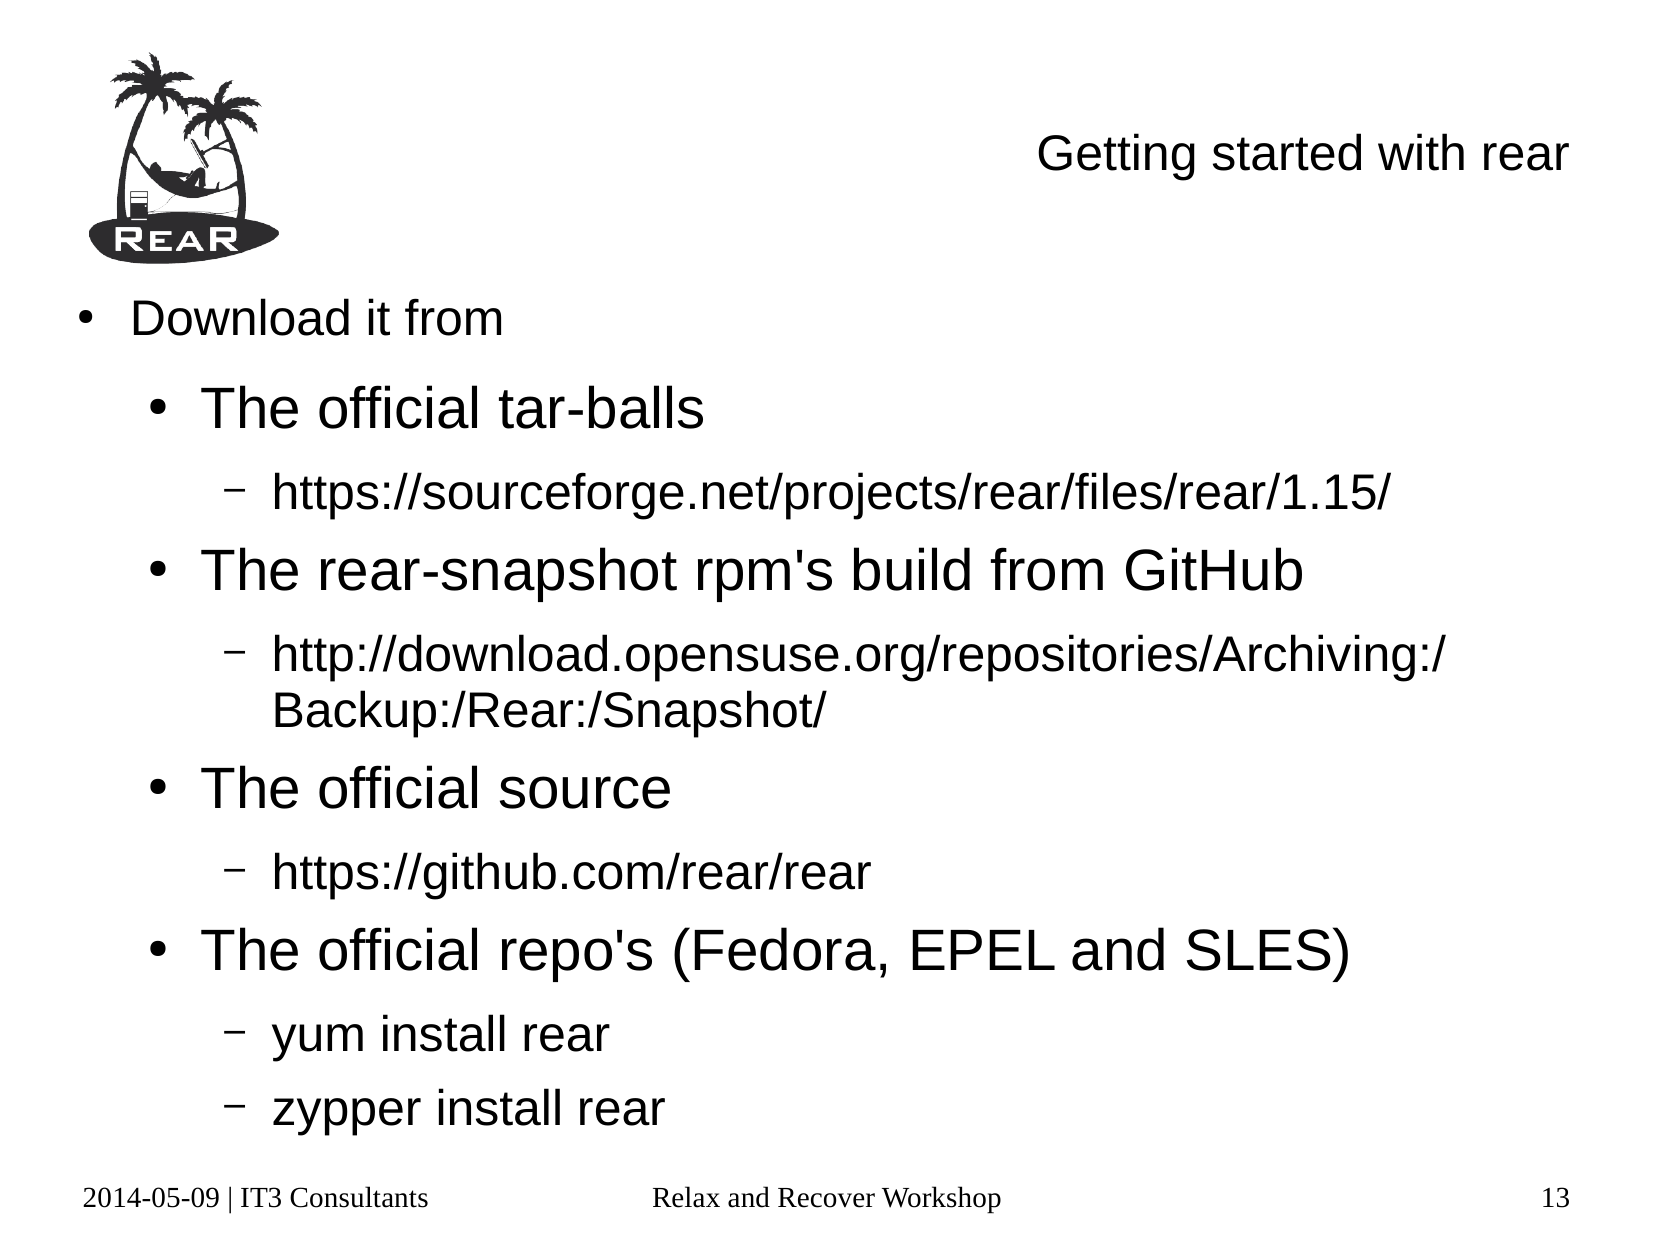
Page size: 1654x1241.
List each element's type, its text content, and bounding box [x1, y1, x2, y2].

picture [88, 52, 279, 266]
list Download it from The official tar-balls https://sourceforge.net/projects/rear/files/rear/1.15/ The rear-snapshot rpm's build from GitHub http://download.opensuse.org/repositories/Archiving:/Backup:/Rear:/Snapshot/ The official source https://github.com/rear/rear The official repo's (Fedora, EPEL and SLES) yum install rear zypper install rear [59, 290, 1624, 1152]
title Getting started with rear [295, 49, 1571, 257]
